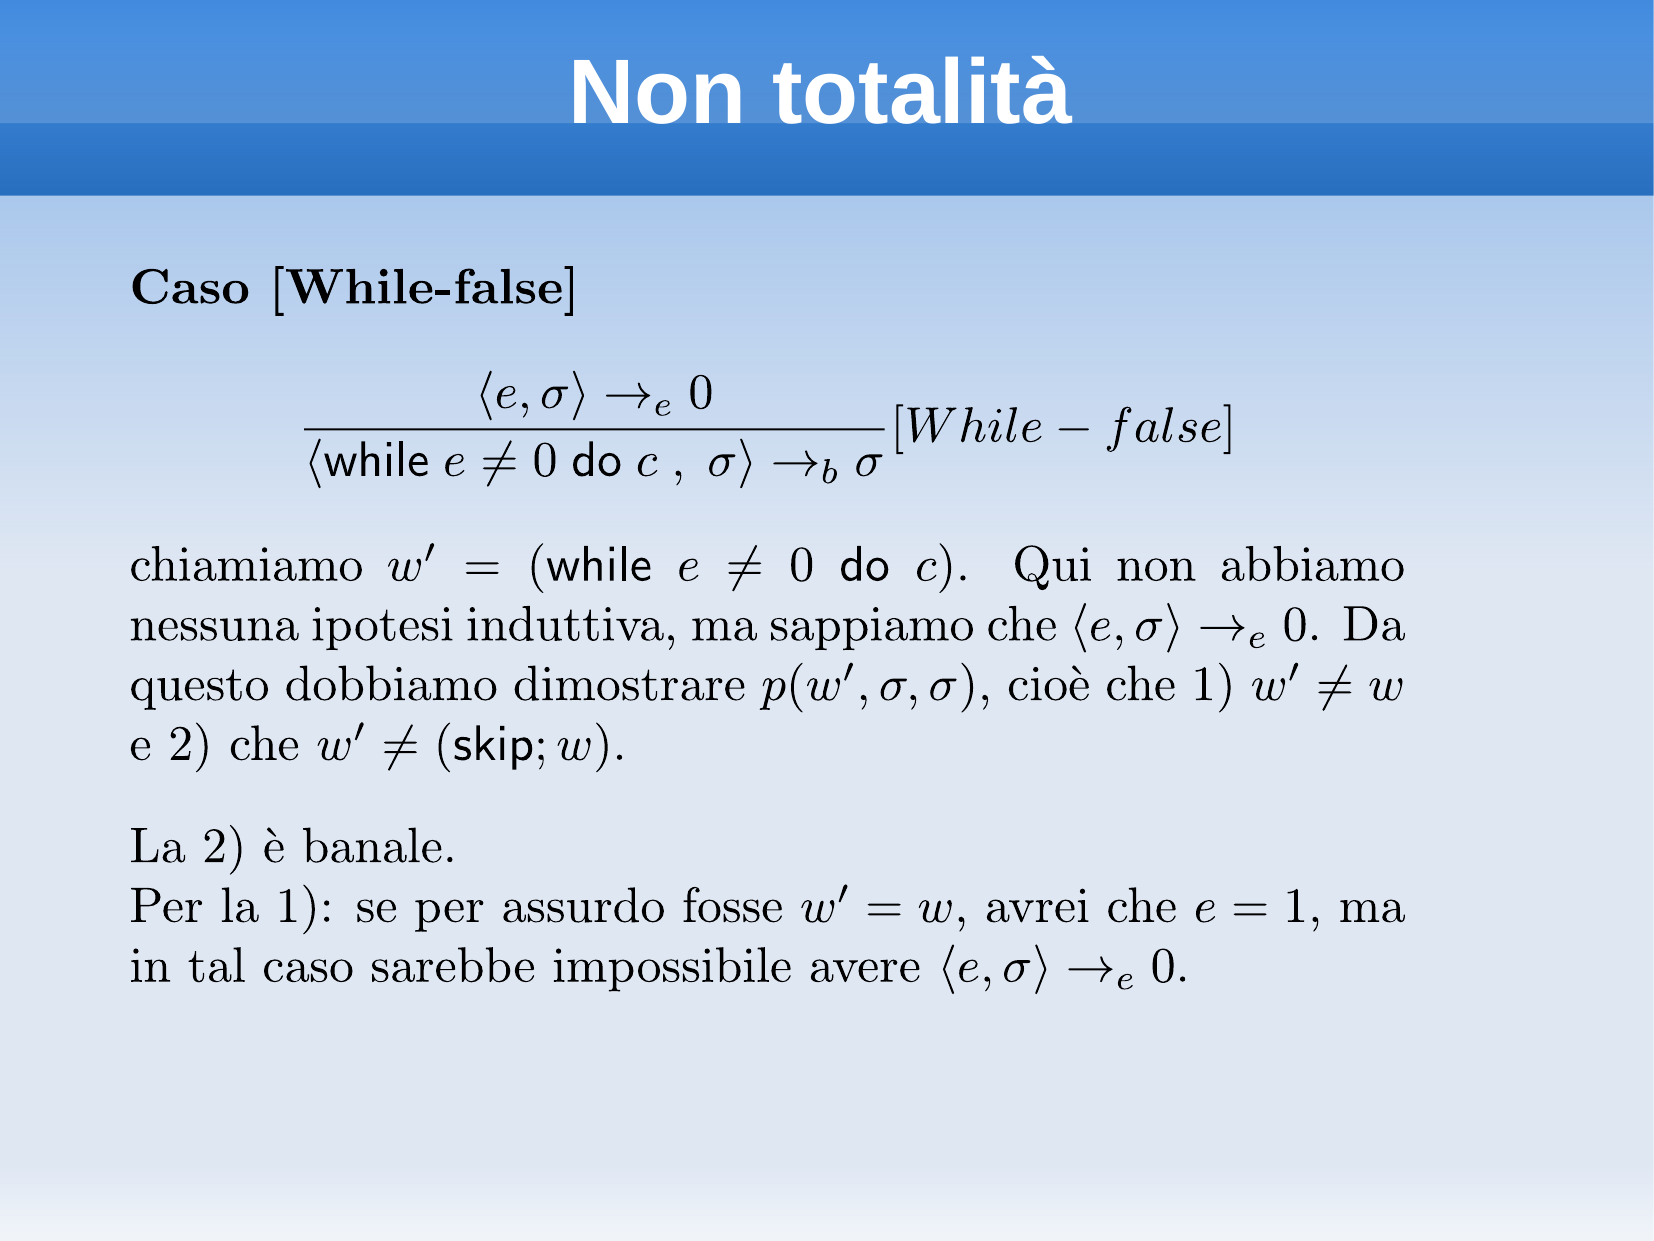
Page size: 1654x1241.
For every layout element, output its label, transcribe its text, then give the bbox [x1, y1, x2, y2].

title Non totalità [76, 0, 1565, 188]
text_box [129, 266, 1406, 995]
picture [0, 0, 1654, 1241]
